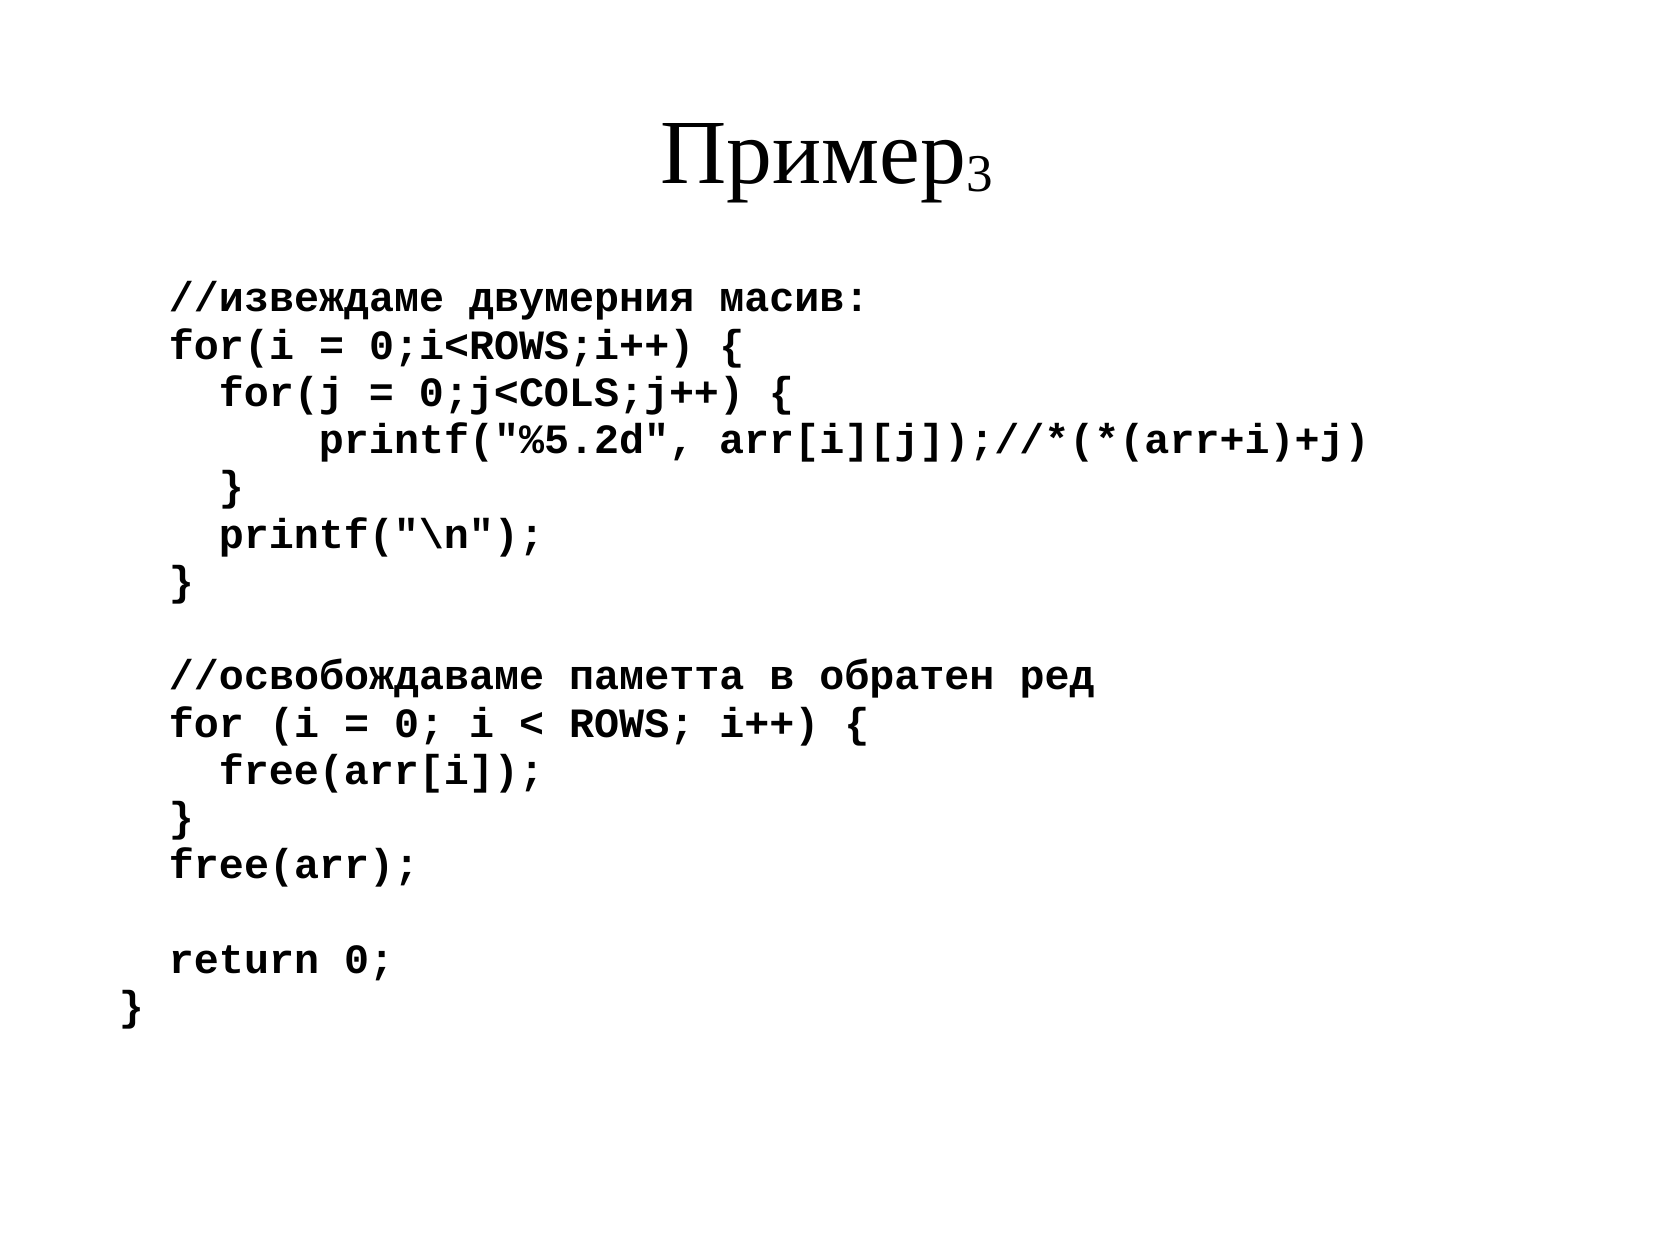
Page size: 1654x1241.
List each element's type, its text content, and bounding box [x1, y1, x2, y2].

text_box //извеждаме двумерния масив: for(i = 0;i<ROWS;i++) { for(j = 0;j<COLS;j++) { printf("%5.2d", arr[i][j]);//*(*(arr+i)+j) } printf("\n"); } //освобождаваме паметта в обратен ред for (i = 0; i < ROWS; i++) { free(arr[i]); } free(arr); return 0; } [104, 222, 1636, 1098]
title Пример3 [82, 49, 1571, 257]
